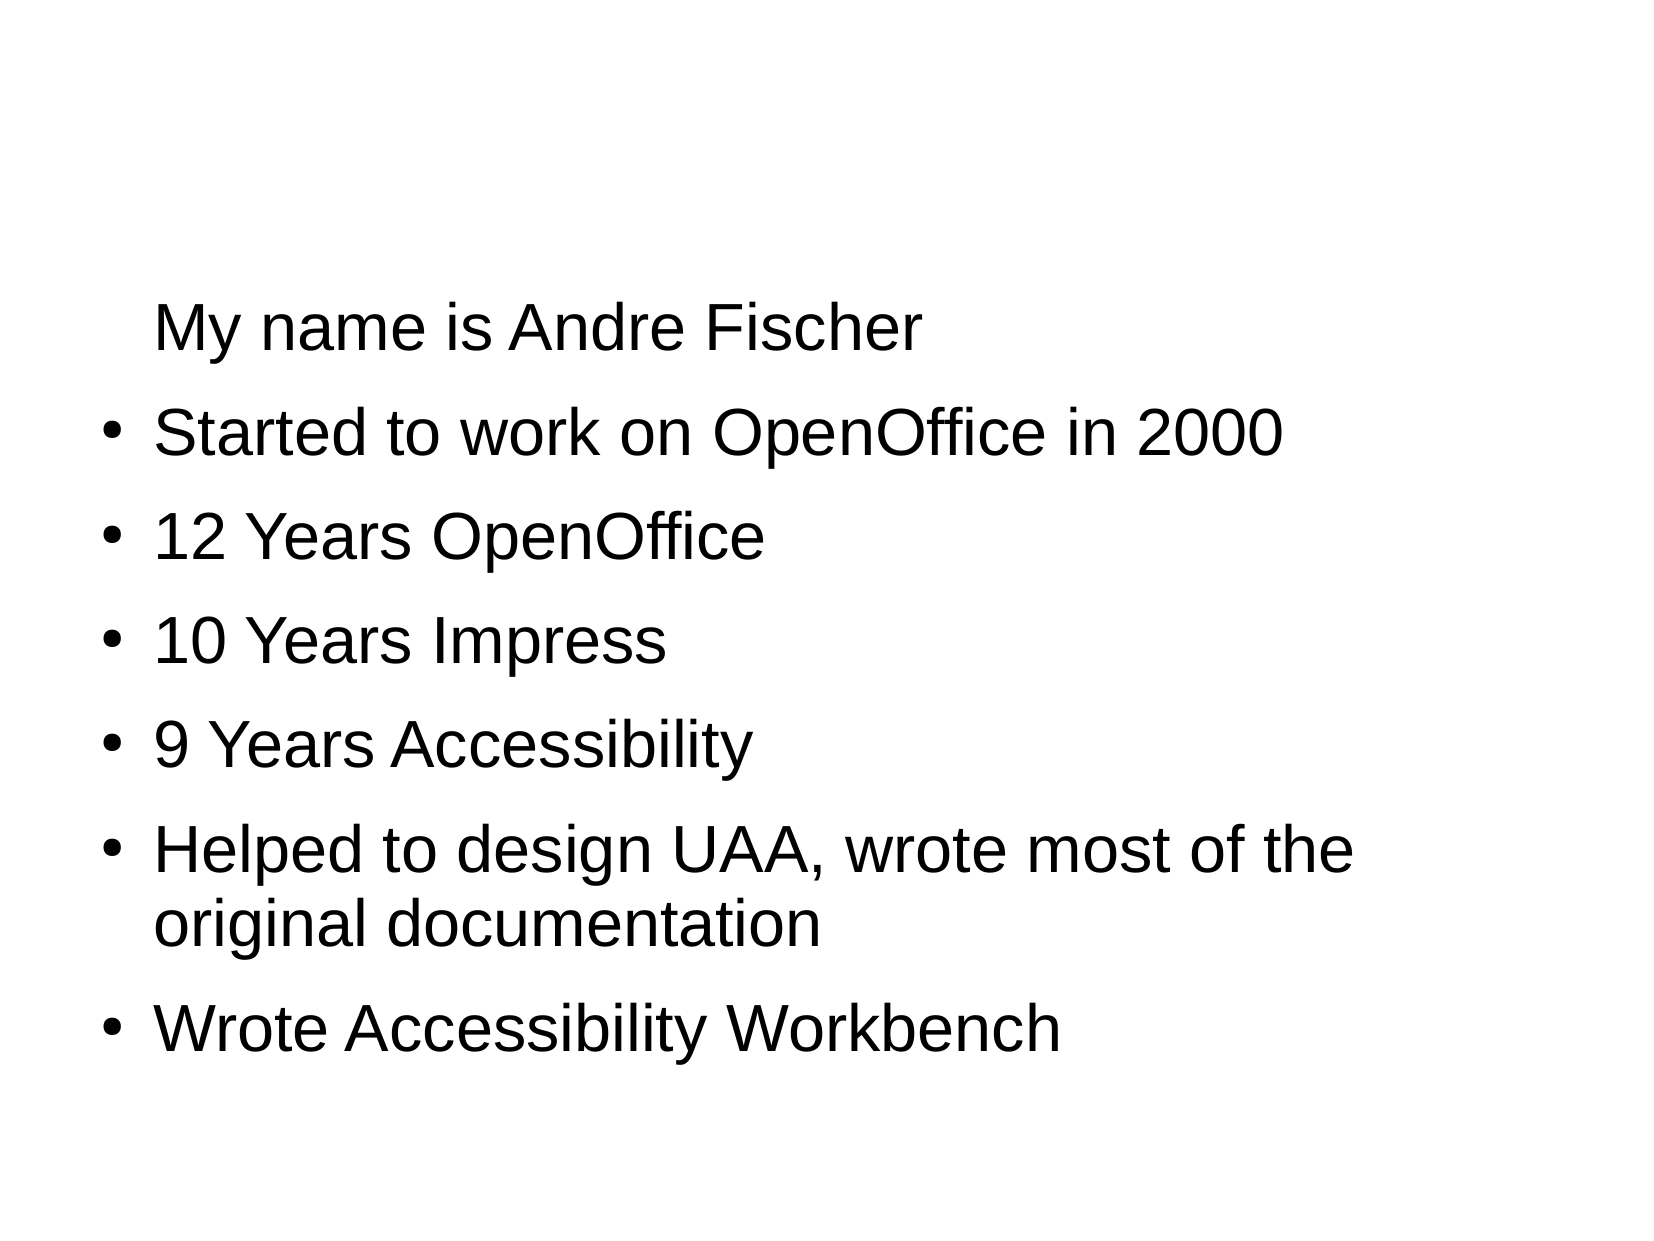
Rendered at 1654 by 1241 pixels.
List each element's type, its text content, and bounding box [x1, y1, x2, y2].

list My name is Andre Fischer Started to work on OpenOffice in 2000 12 Years OpenOffice 10 Years Impress 9 Years Accessibility Helped to design UAA, wrote most of the original documentation Wrote Accessibility Workbench [82, 290, 1571, 1094]
